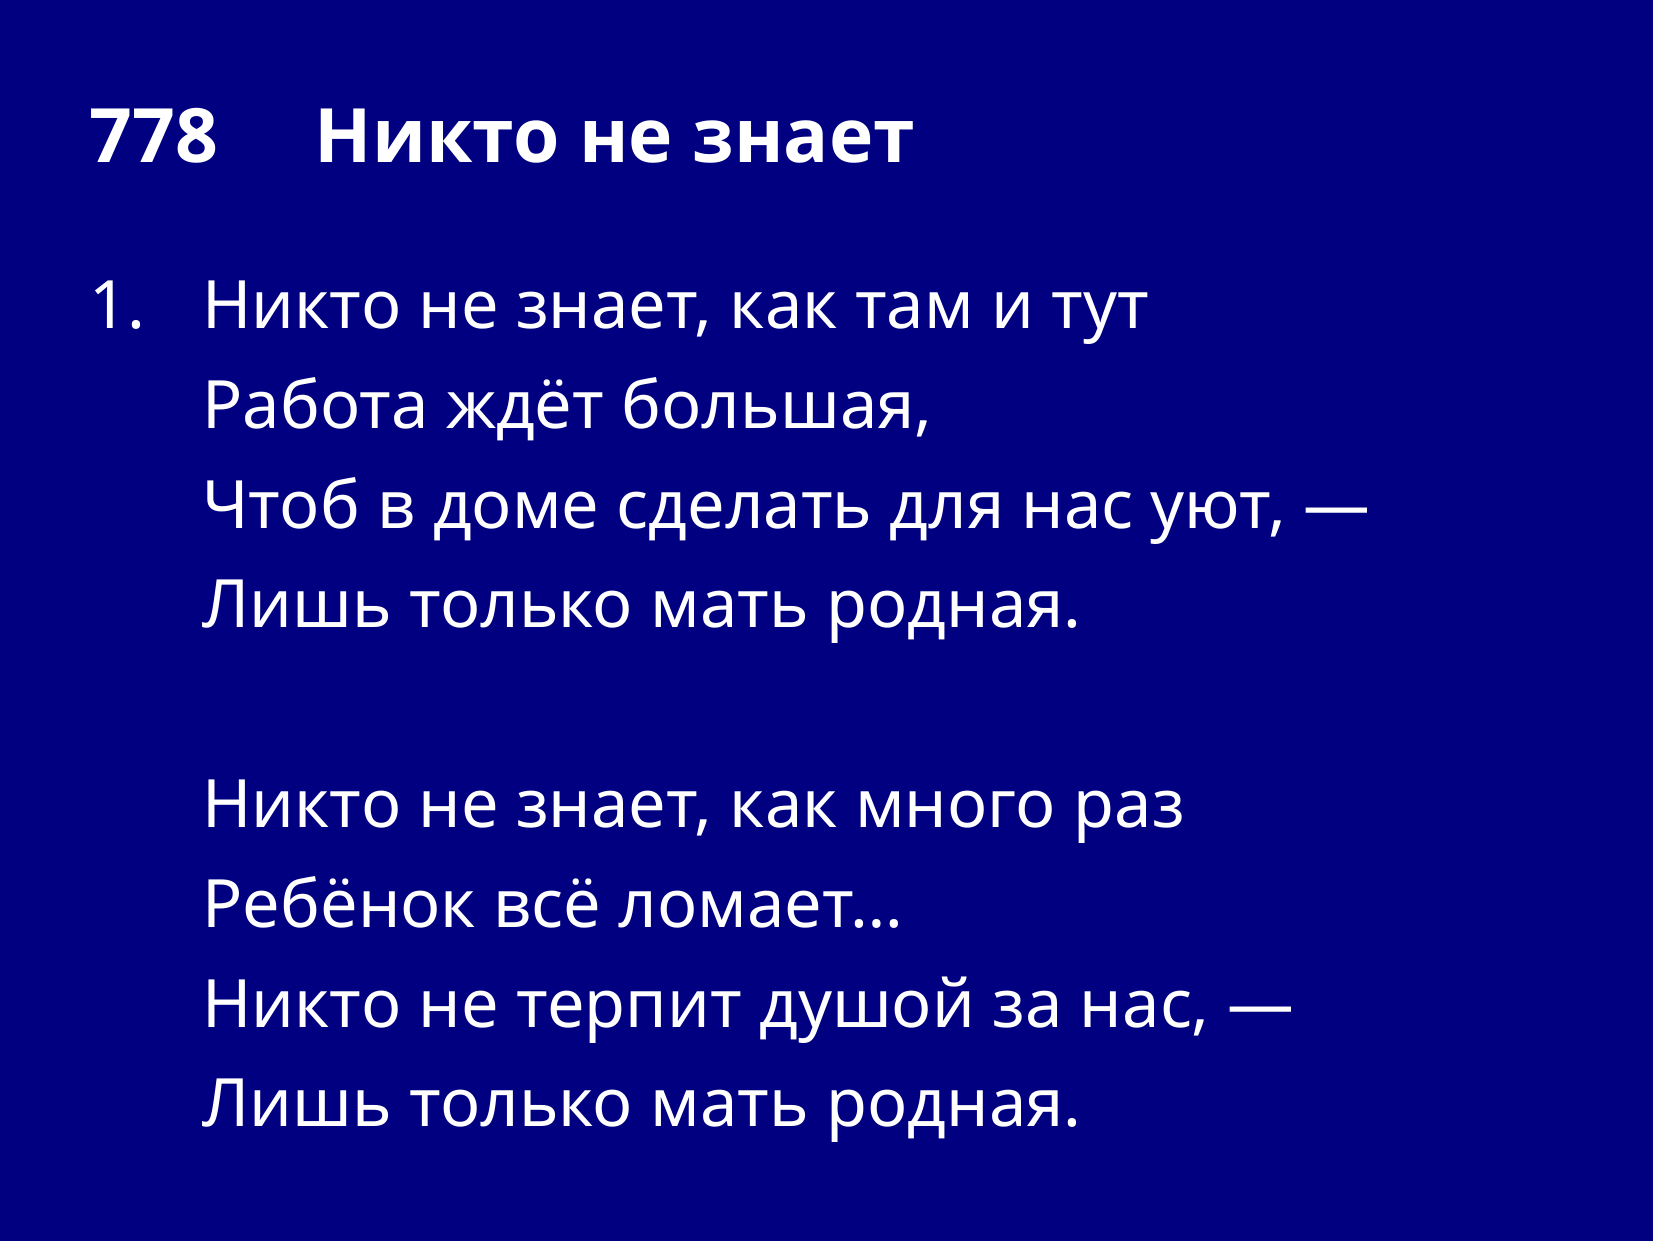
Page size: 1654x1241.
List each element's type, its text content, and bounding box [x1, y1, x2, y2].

text_box 1. Никто не знает, как там и тут Работа ждёт большая, Чтоб в доме сделать для нас уют, — Лишь только мать родная. Никто не знает, как много раз Ребёнок всё ломает… Никто не терпит душой за нас, — Лишь только мать родная. [75, 188, 1576, 1163]
text_box 778 Никто не знает [75, 75, 1576, 188]
